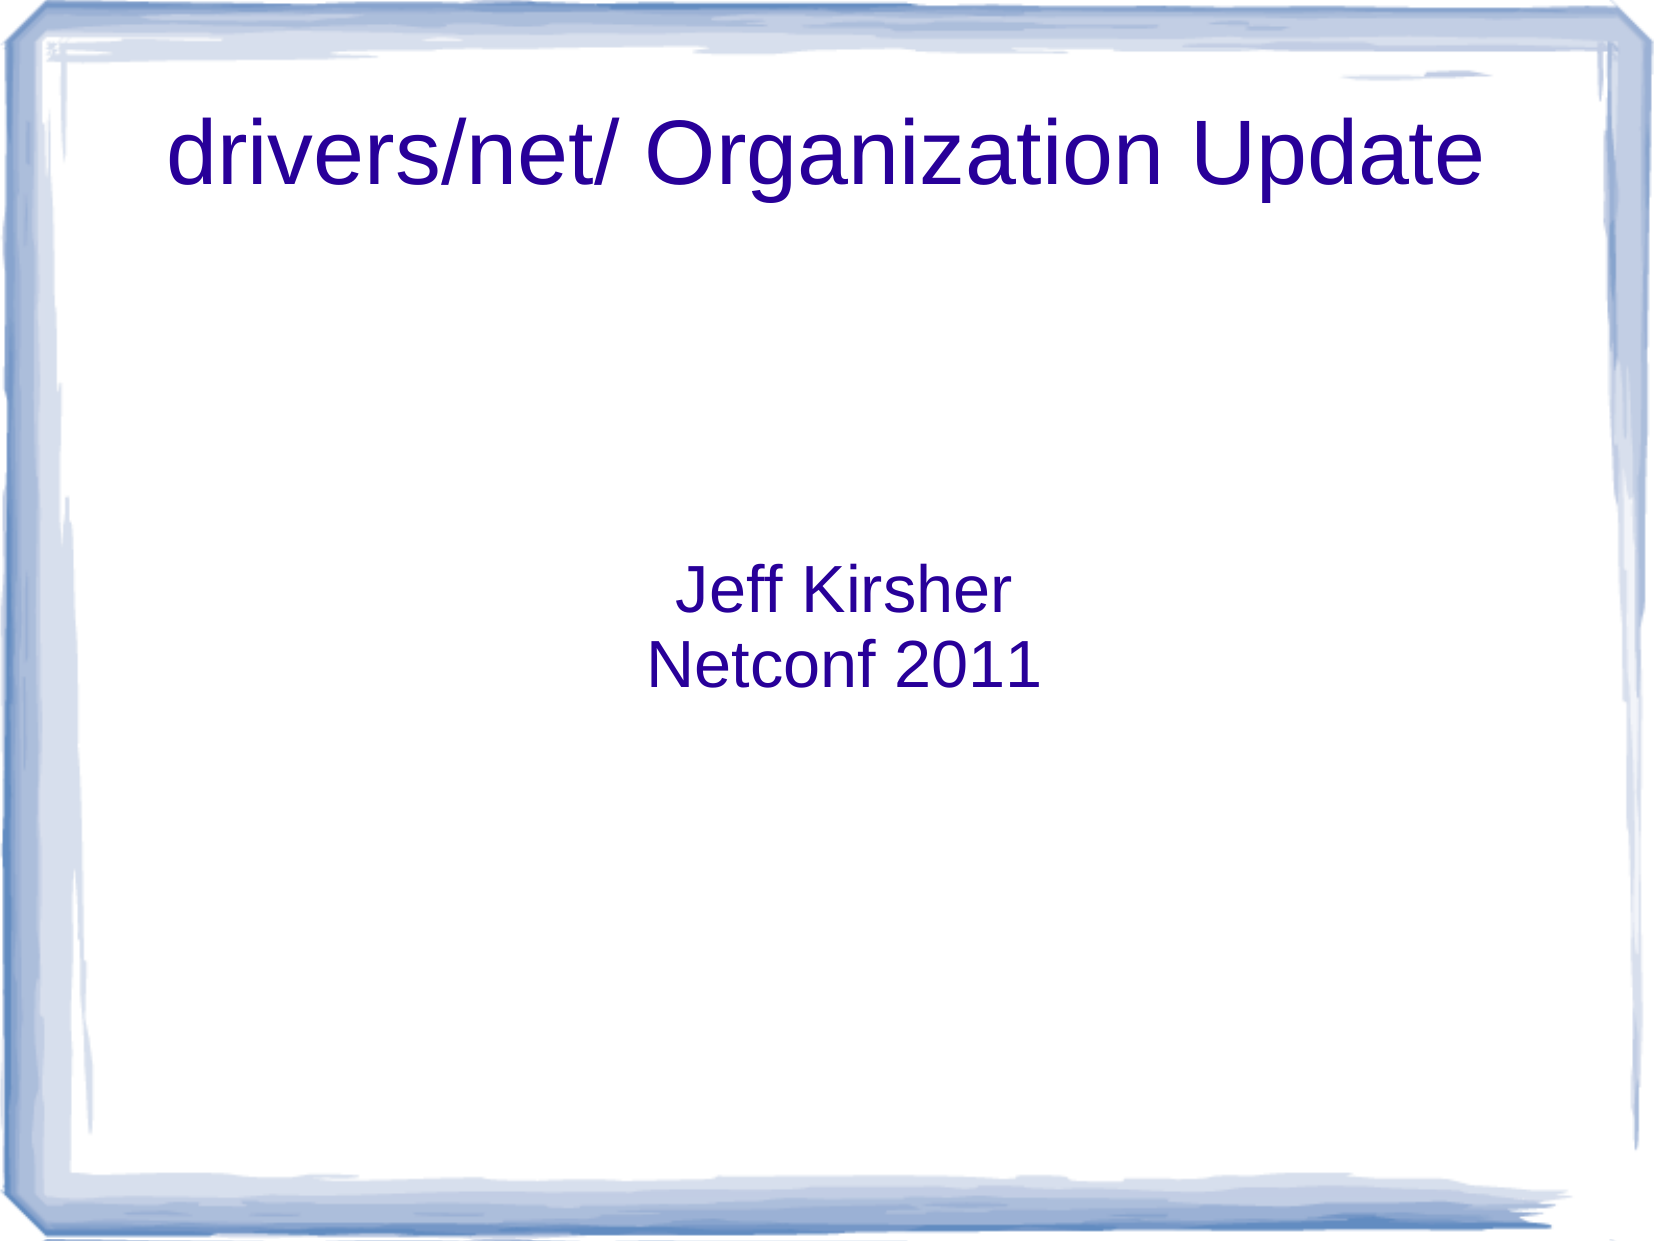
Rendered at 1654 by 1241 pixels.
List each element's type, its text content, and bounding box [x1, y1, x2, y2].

title drivers/net/ Organization Update [82, 49, 1571, 257]
subtitle Jeff Kirsher Netconf 2011 [118, 324, 1571, 1004]
picture [0, 0, 1654, 1241]
